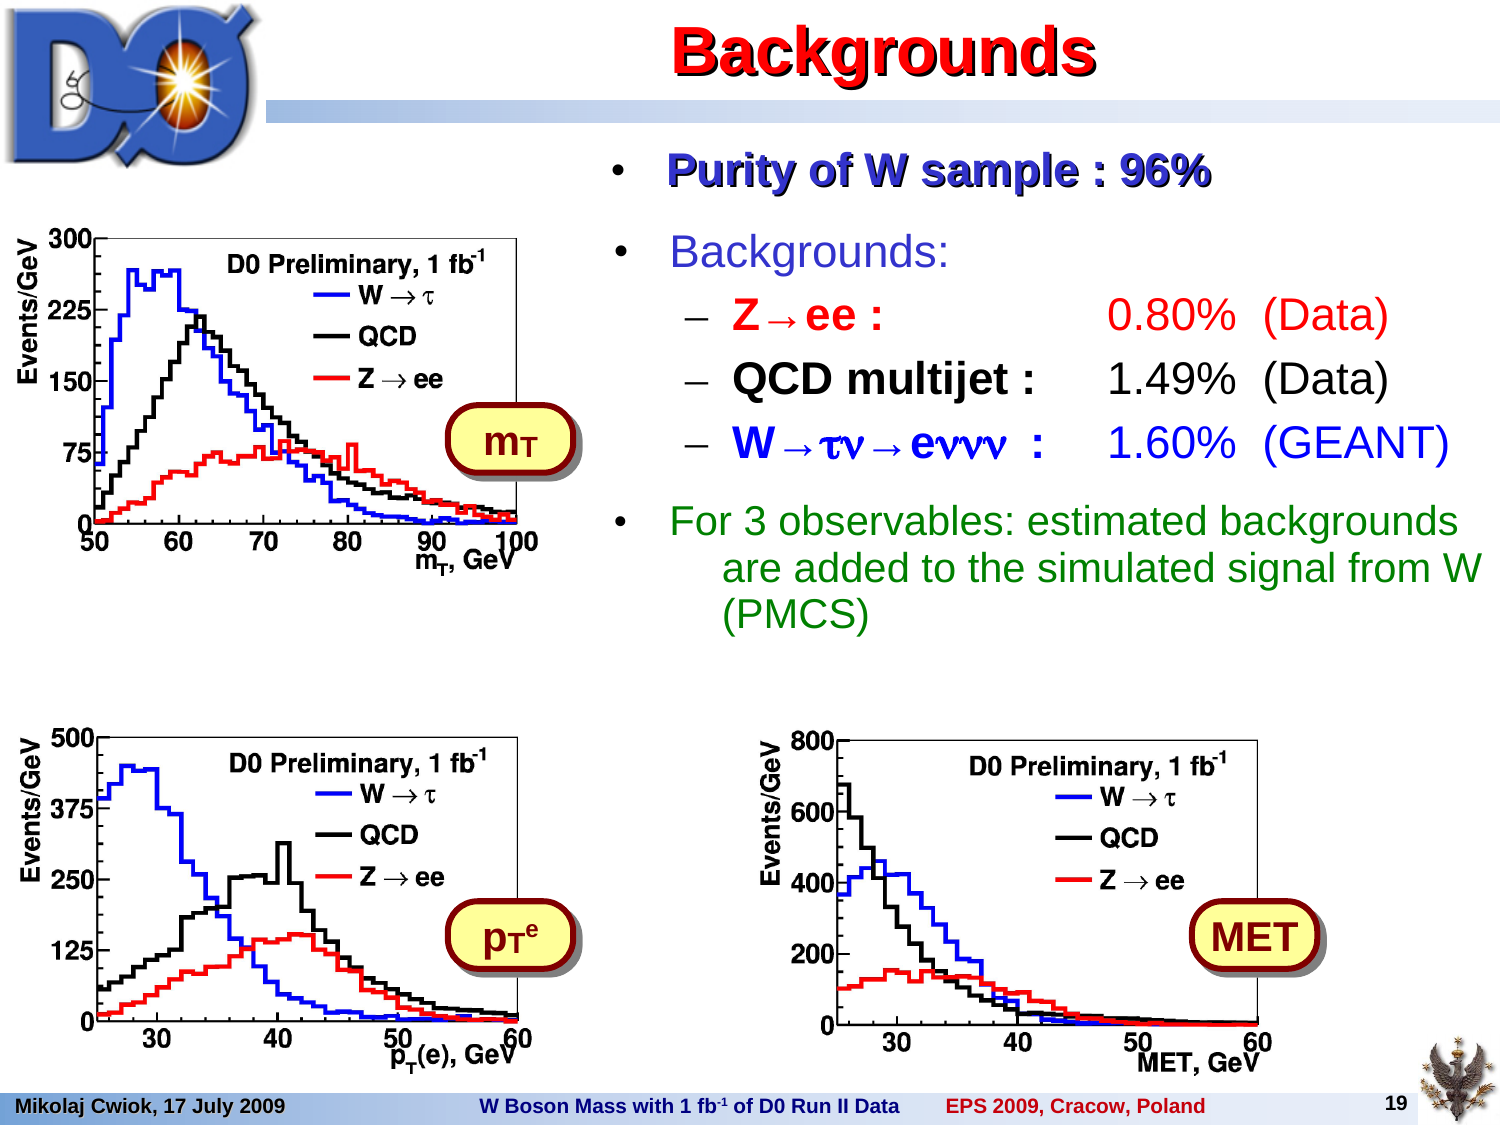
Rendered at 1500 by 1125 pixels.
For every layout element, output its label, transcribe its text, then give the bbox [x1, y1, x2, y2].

picture [16, 221, 542, 576]
text_box pTe [447, 901, 574, 969]
picture [0, 1034, 1500, 1125]
subtitle Purity of W sample : 96% Backgrounds: Z→ee : 0.80% (Data) QCD multijet : 1.49% (Data) W→t→en : 1.60% (GEANT) For 3 observables: estimated backgrounds are added to the simulated signal from W (PMCS) [610, 185, 1499, 733]
picture [758, 722, 1284, 1077]
text_box MET [1191, 901, 1318, 969]
title Backgrounds [266, 0, 1500, 100]
picture [18, 719, 544, 1074]
text_box mT [447, 405, 574, 473]
picture [0, 0, 1500, 172]
